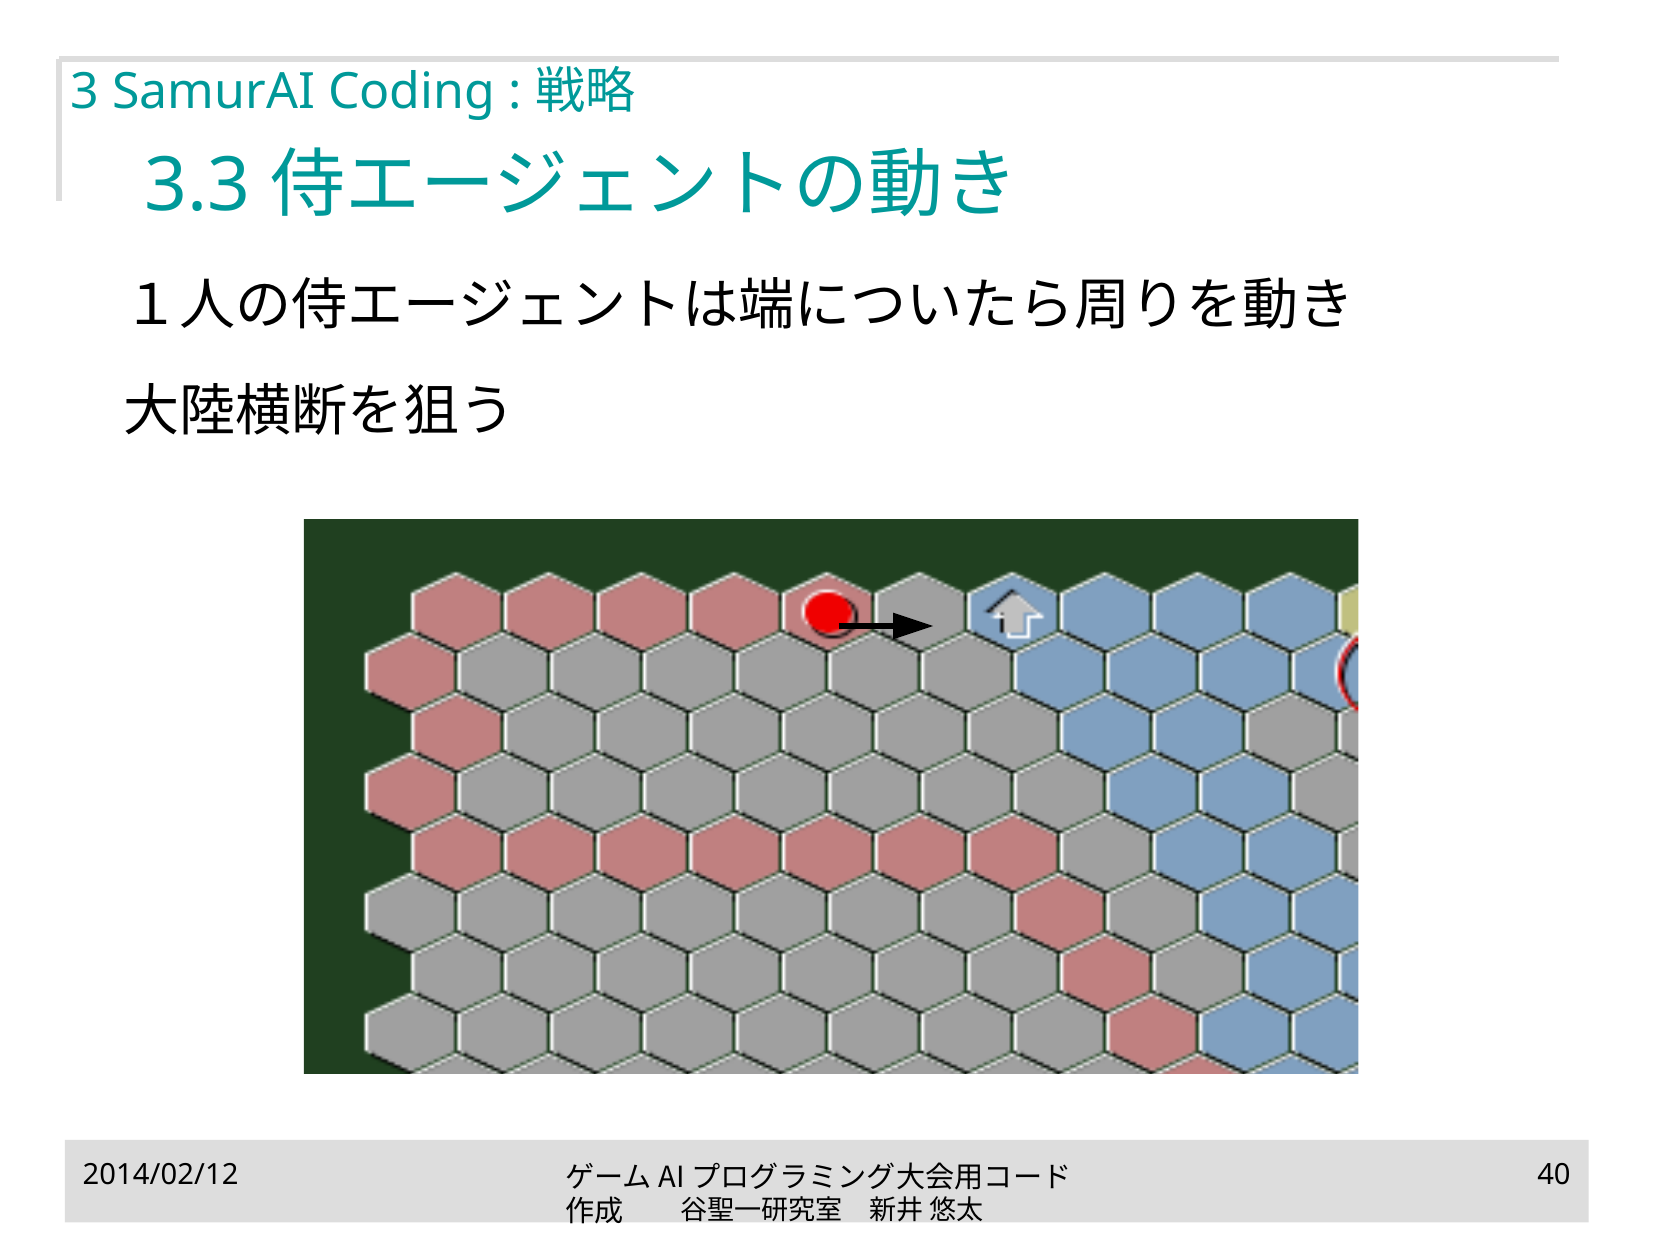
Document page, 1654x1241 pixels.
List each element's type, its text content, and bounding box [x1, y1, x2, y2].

list １人の侍エージェントは端についたら周りを動き 大陸横断を狙う [70, 259, 1560, 449]
title 3 SamurAI Coding : 戦略 3.3 侍エージェントの動き [70, 79, 1560, 205]
picture [303, 519, 1359, 1074]
